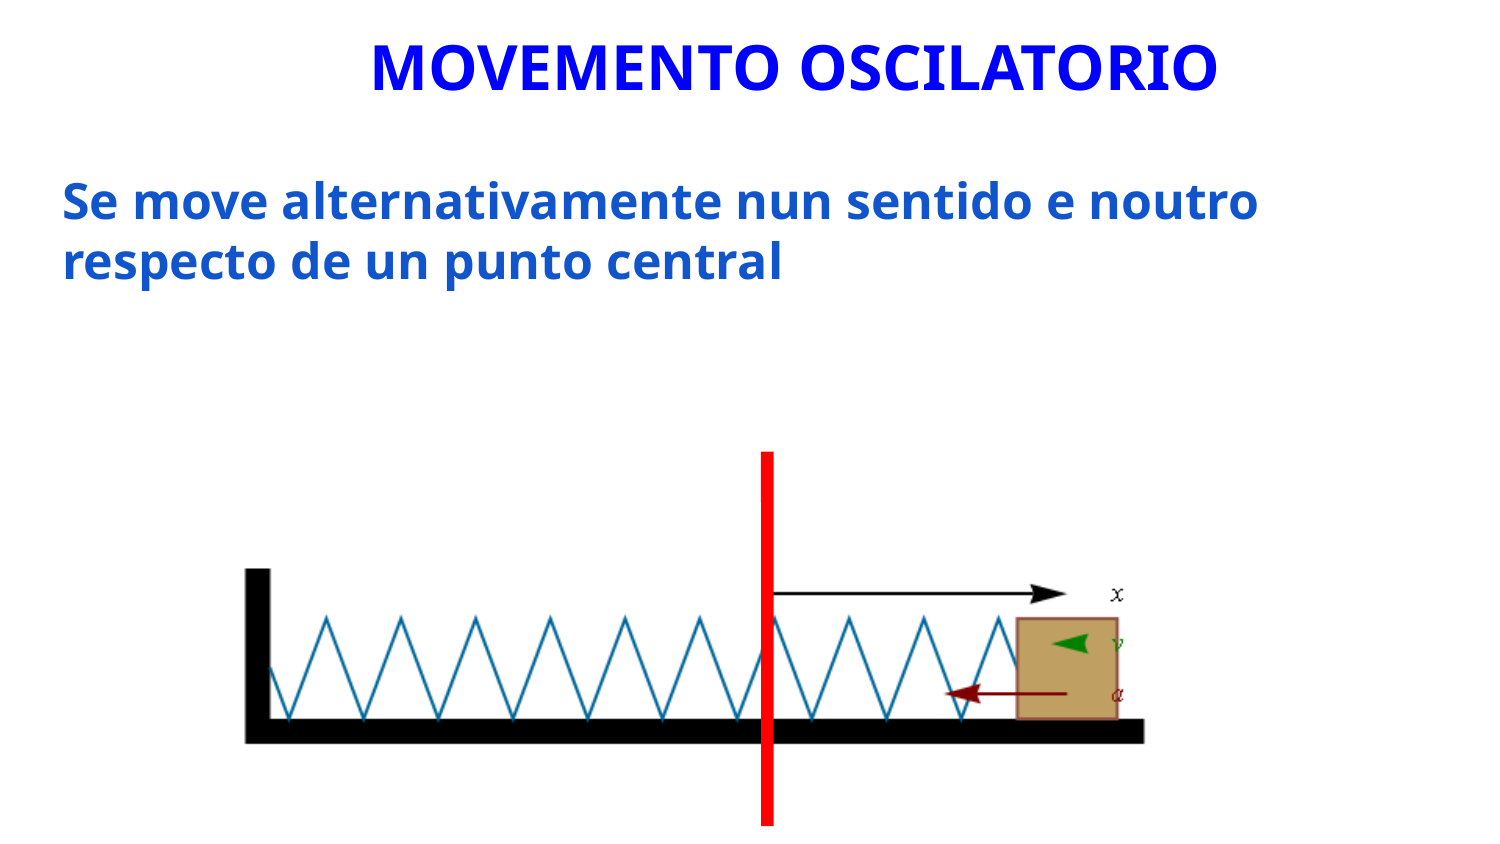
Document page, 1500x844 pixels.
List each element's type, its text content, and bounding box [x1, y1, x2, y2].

picture [774, 550, 1164, 763]
picture [226, 550, 761, 763]
text_box Se move alternativamente nun sentido e noutro respecto de un punto central [47, 146, 1485, 313]
text_box MOVEMENTO OSCILATORIO [222, 12, 1368, 118]
